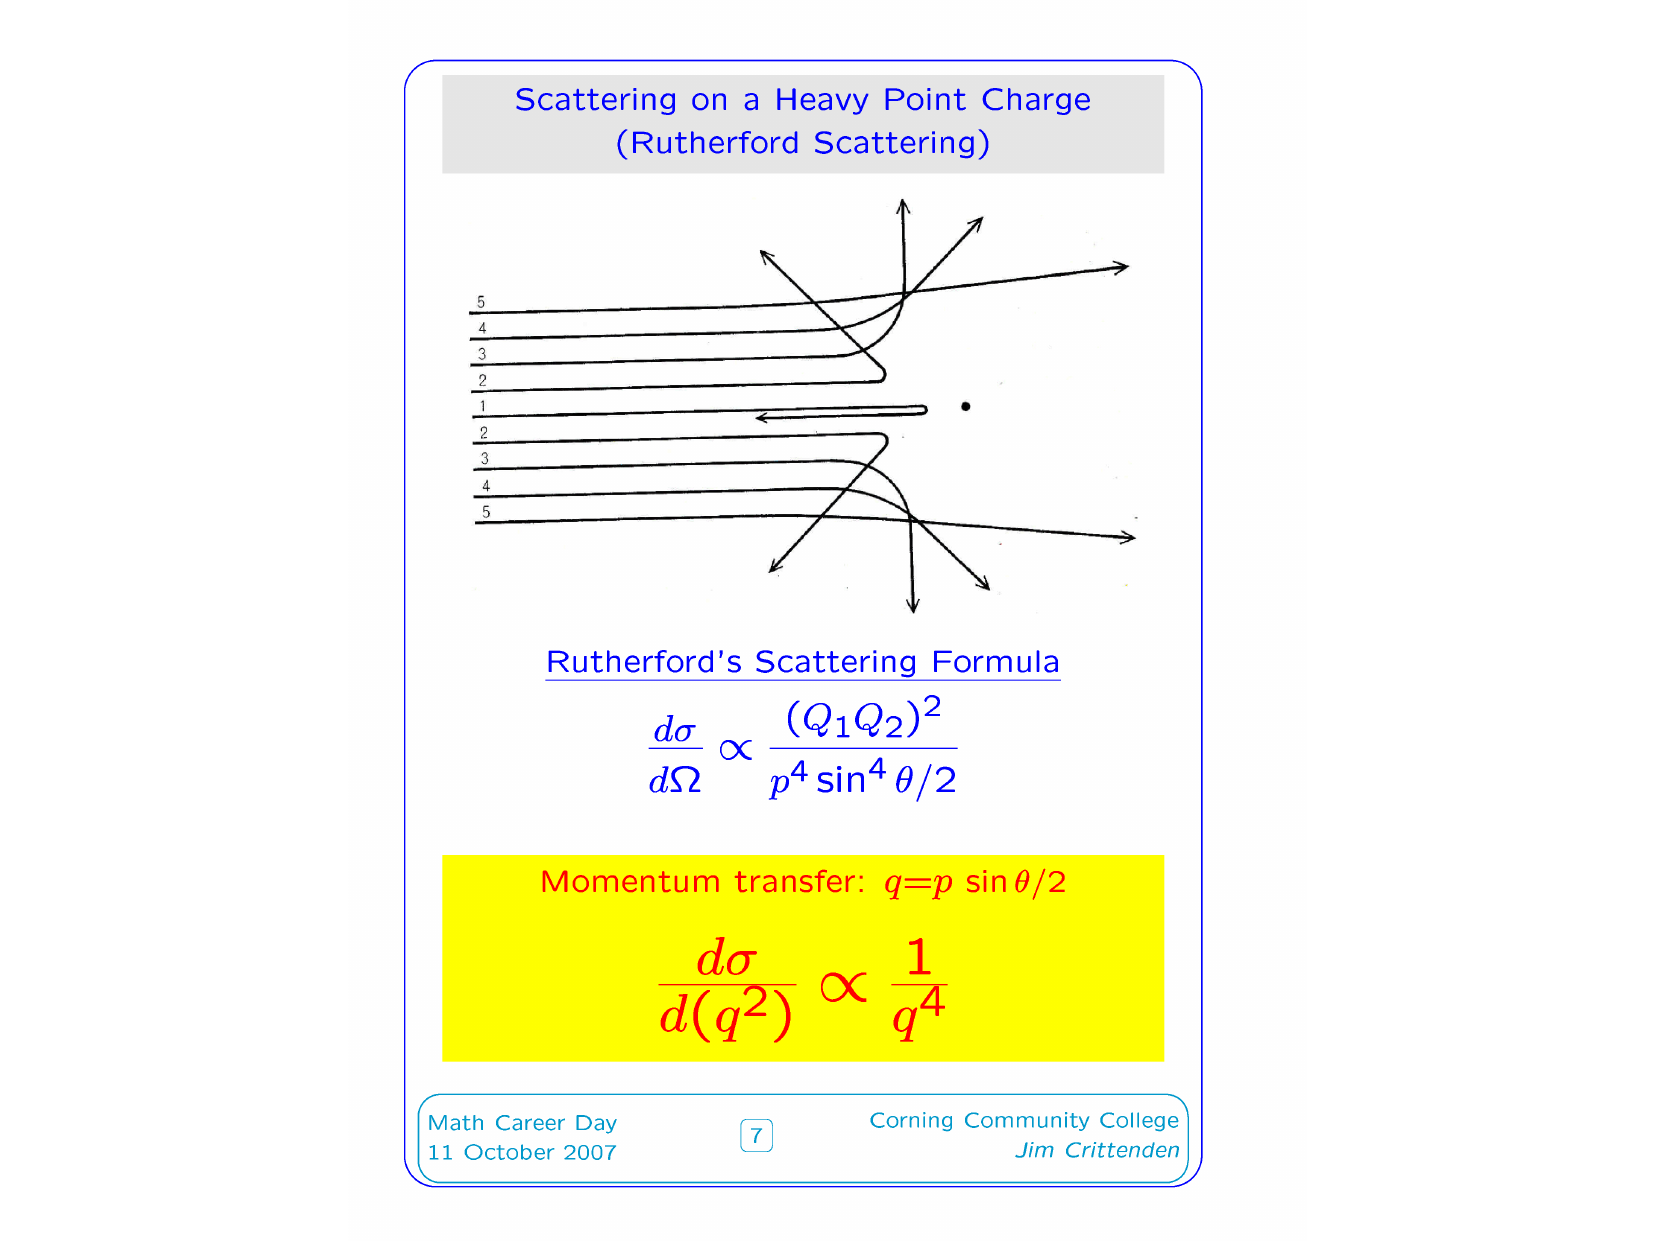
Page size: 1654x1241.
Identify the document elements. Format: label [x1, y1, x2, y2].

picture [348, 0, 1307, 1241]
